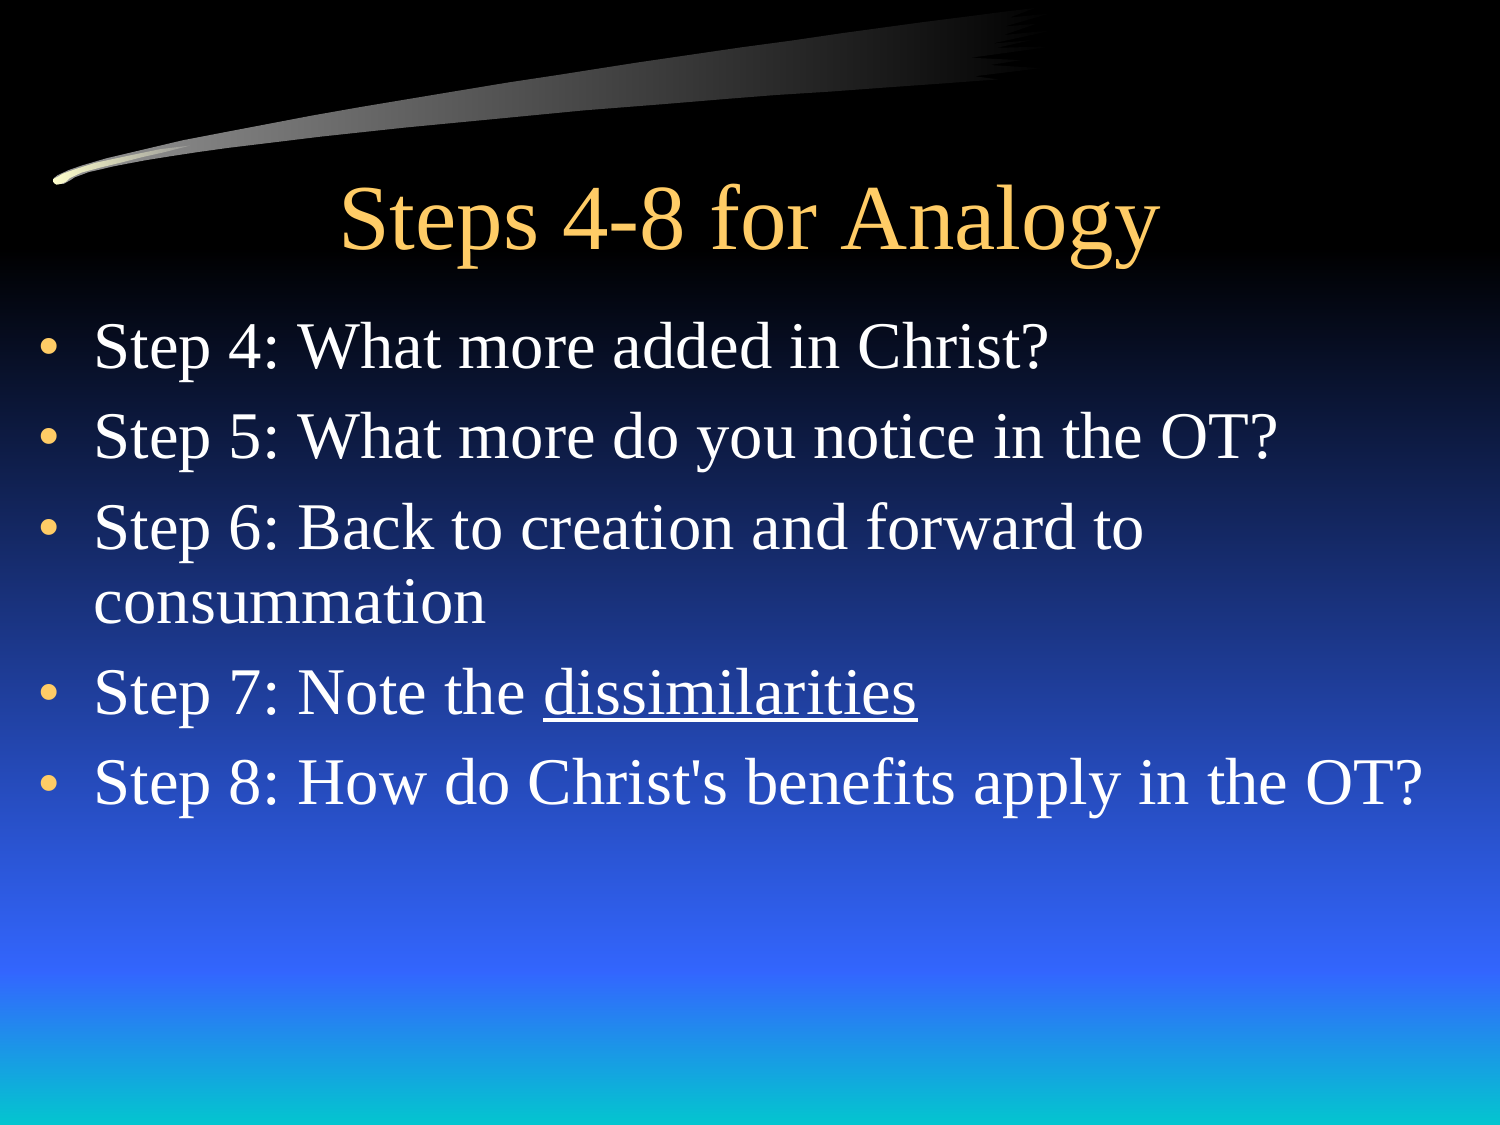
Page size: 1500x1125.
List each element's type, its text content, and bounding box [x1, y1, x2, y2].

list Step 4: What more added in Christ? Step 5: What more do you notice in the OT? Step 6: Back to creation and forward to consummation Step 7: Note the dissimilarities Step 8: How do Christ's benefits apply in the OT? [37, 308, 1463, 1013]
title Steps 4-8 for Analogy [112, 124, 1388, 308]
